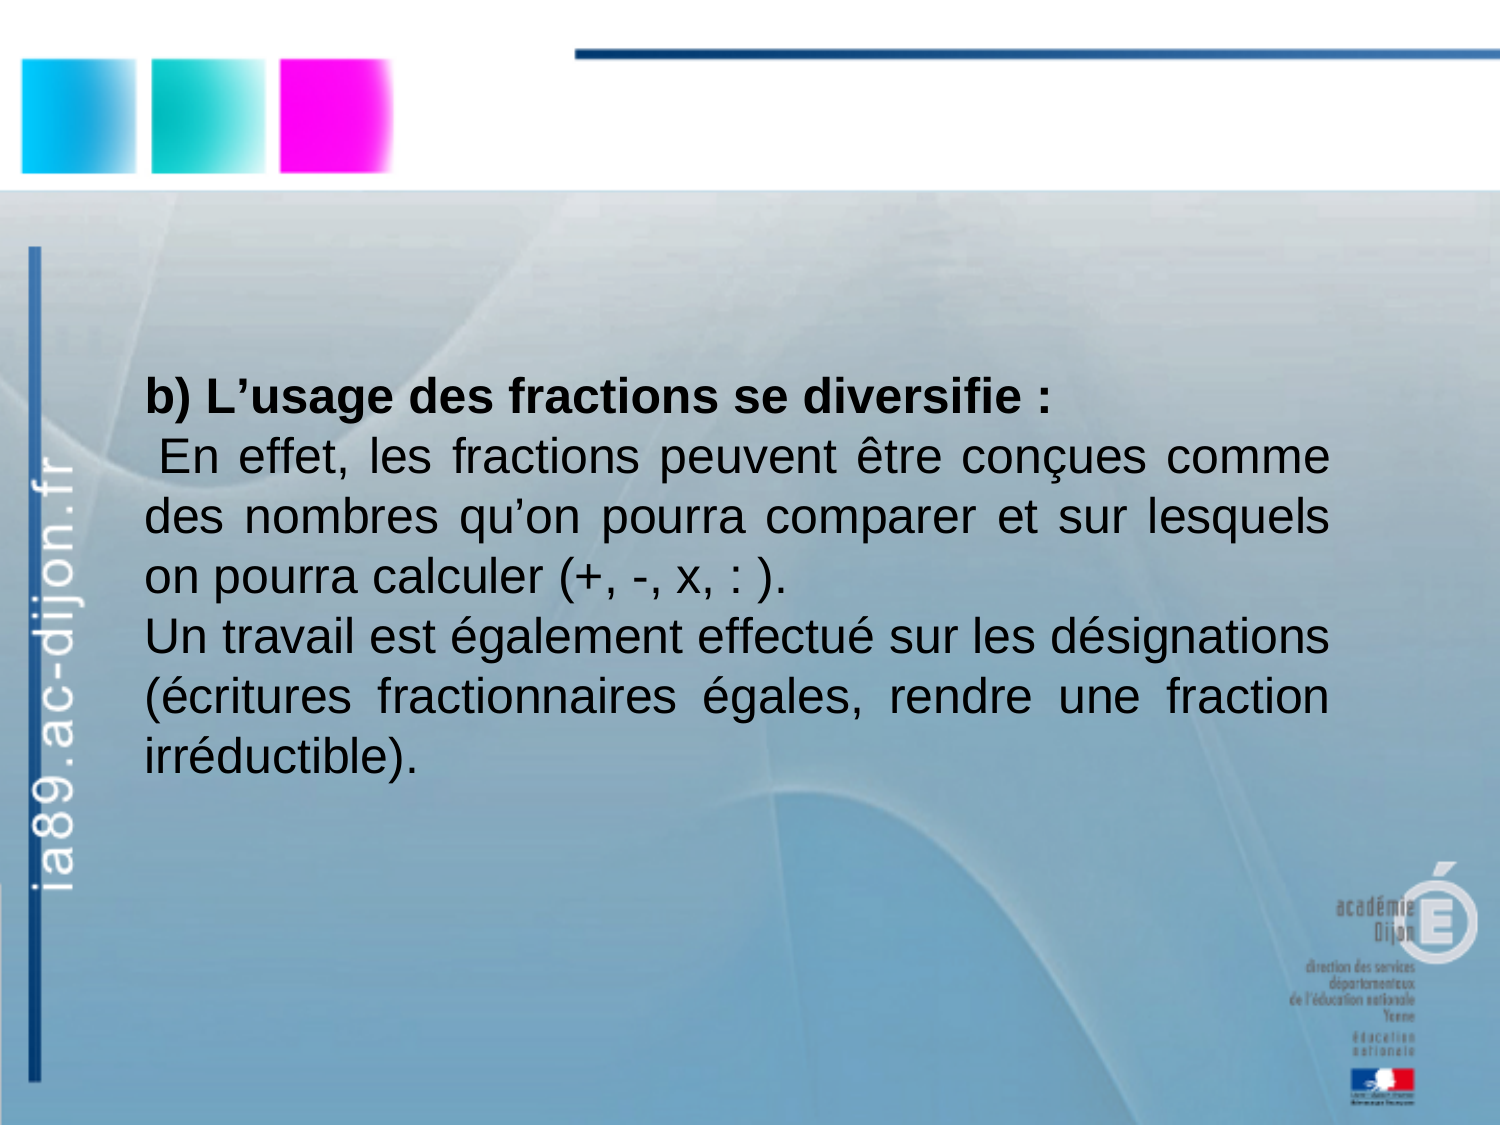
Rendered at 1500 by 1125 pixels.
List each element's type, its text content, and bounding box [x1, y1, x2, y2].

text_box b) L’usage des fractions se diversifie : En effet, les fractions peuvent être conçues comme des nombres qu’on pourra comparer et sur lesquels on pourra calculer (+, -, x, : ). Un travail est également effectué sur les désignations (écritures fractionnaires égales, rendre une fraction irréductible). [129, 356, 1347, 792]
picture [0, 0, 1500, 1125]
